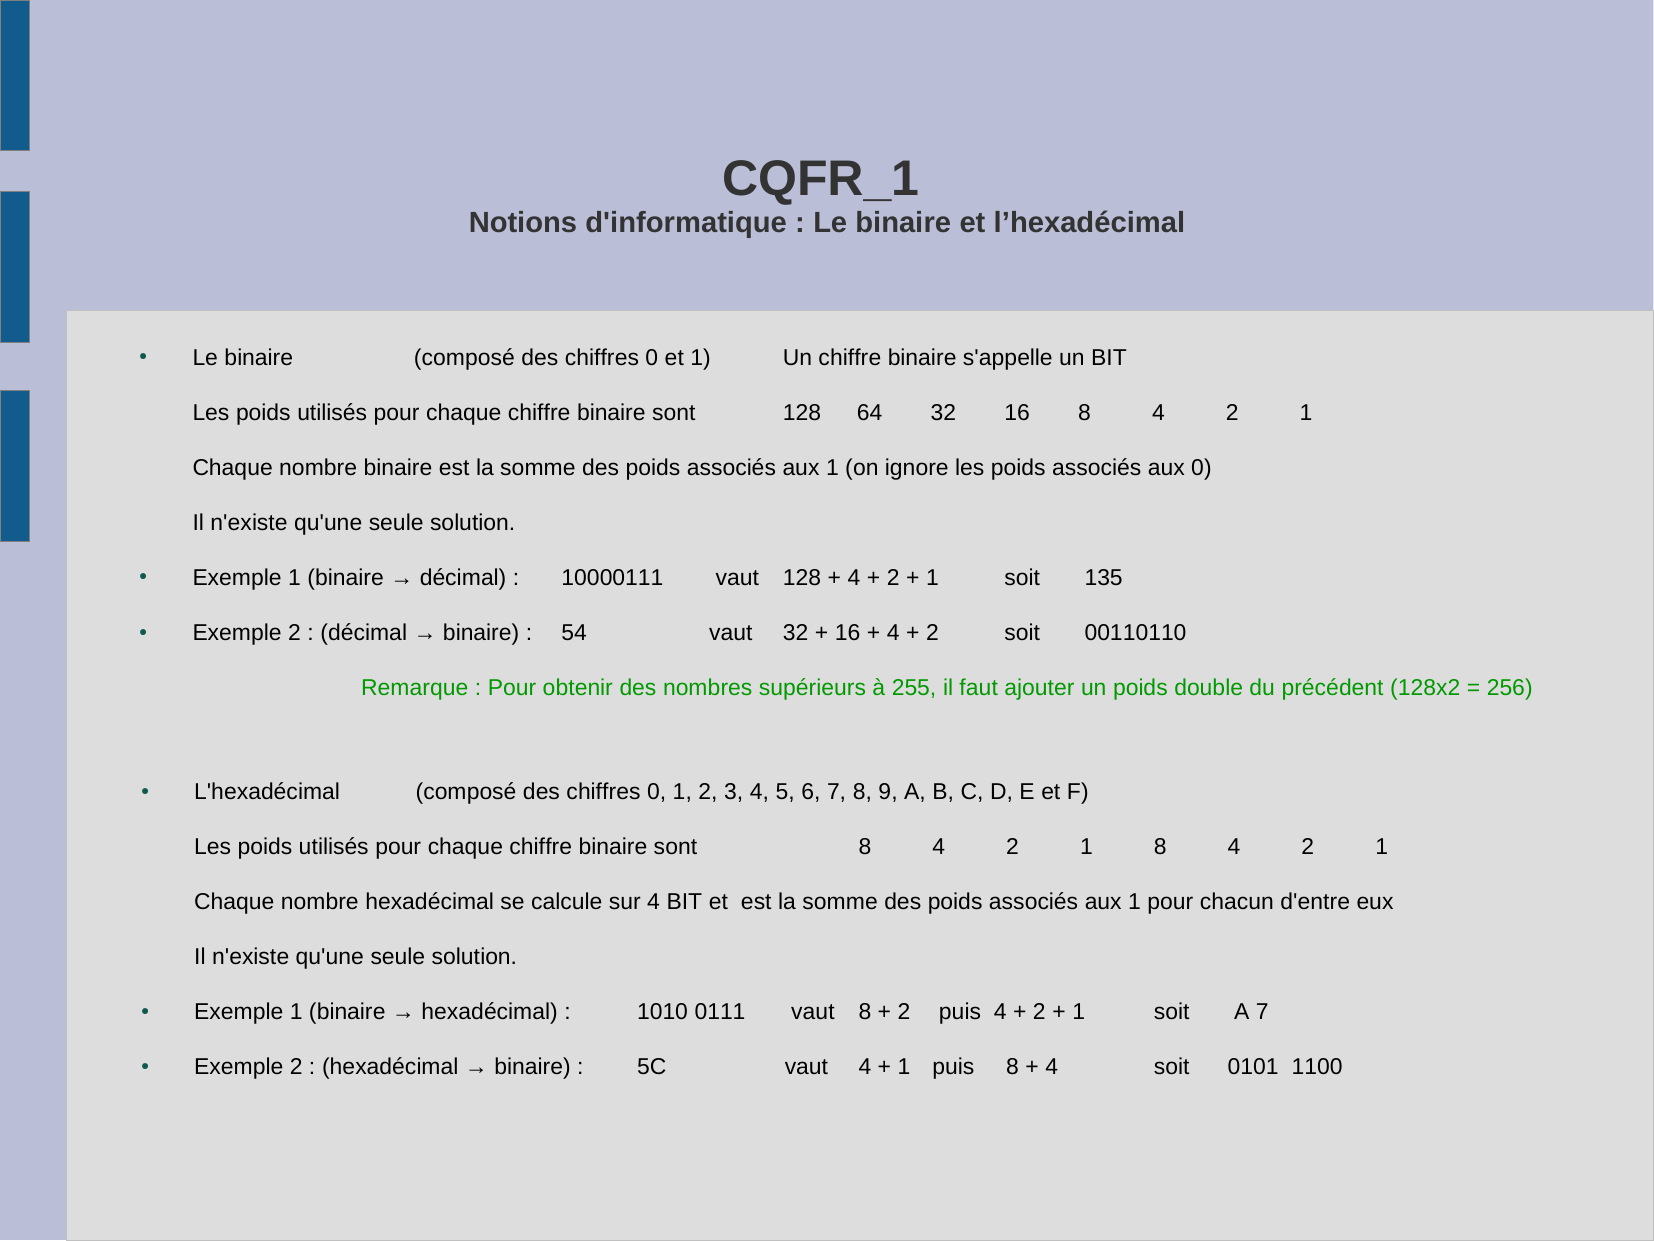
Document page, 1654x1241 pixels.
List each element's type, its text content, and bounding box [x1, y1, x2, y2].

title CQFR_1 Notions d'informatique : Le binaire et l’hexadécimal [121, 91, 1534, 299]
list L'hexadécimal (composé des chiffres 0, 1, 2, 3, 4, 5, 6, 7, 8, 9, A, B, C, D, E et F) Les poids utilisés pour chaque chiffre binaire sont 8 4 2 1 8 4 2 1 Chaque nombre hexadécimal se calcule sur 4 BIT et est la somme des poids associés aux 1 pour chacun d'entre eux Il n'existe qu'une seule solution. Exemple 1 (binaire → hexadécimal) : 1010 0111 vaut 8 + 2 puis 4 + 2 + 1 soit A 7 Exemple 2 : (hexadécimal → binaire) : 5C vaut 4 + 1 puis 8 + 4 soit 0101 1100 [123, 778, 1536, 1152]
list Le binaire (composé des chiffres 0 et 1) Un chiffre binaire s'appelle un BIT Les poids utilisés pour chaque chiffre binaire sont 128 64 32 16 8 4 2 1 Chaque nombre binaire est la somme des poids associés aux 1 (on ignore les poids associés aux 0) Il n'existe qu'une seule solution. Exemple 1 (binaire → décimal) : 10000111 vaut 128 + 4 + 2 + 1 soit 135 Exemple 2 : (décimal → binaire) : 54 vaut 32 + 16 + 4 + 2 soit 00110110 Remarque : Pour obtenir des nombres supérieurs à 255, il faut ajouter un poids double du précédent (128x2 = 256) [121, 344, 1534, 758]
